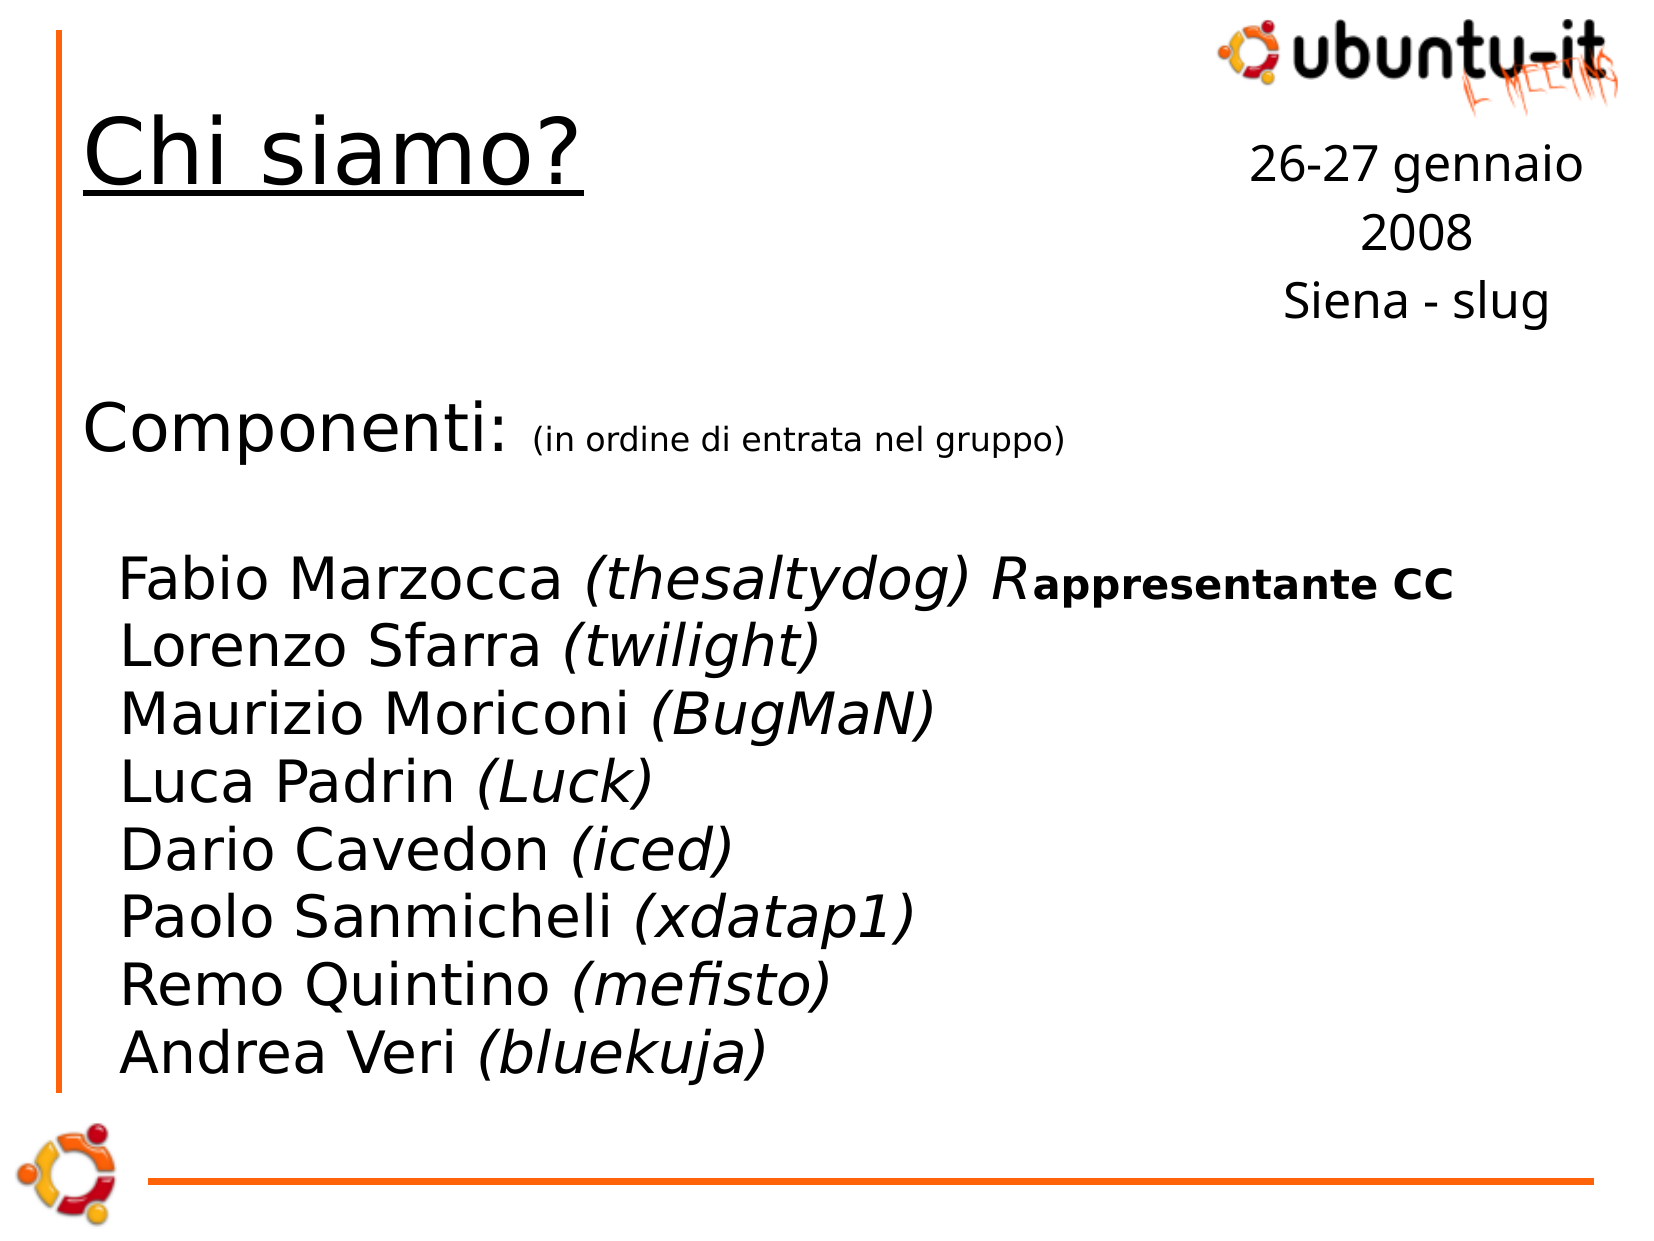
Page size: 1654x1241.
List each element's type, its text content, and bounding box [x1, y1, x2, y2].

picture [1210, 19, 1628, 119]
subtitle Componenti: (in ordine di entrata nel gruppo) Fabio Marzocca (thesaltydog) Rappresentante CC Lorenzo Sfarra (twilight) Maurizio Moriconi (BugMaN) Luca Padrin (Luck) Dario Cavedon (iced) Paolo Sanmicheli (xdatap1) Remo Quintino (mefisto) Andrea Veri (bluekuja) [82, 297, 1571, 1102]
title Chi siamo? [82, 56, 1571, 250]
picture [14, 1122, 119, 1229]
